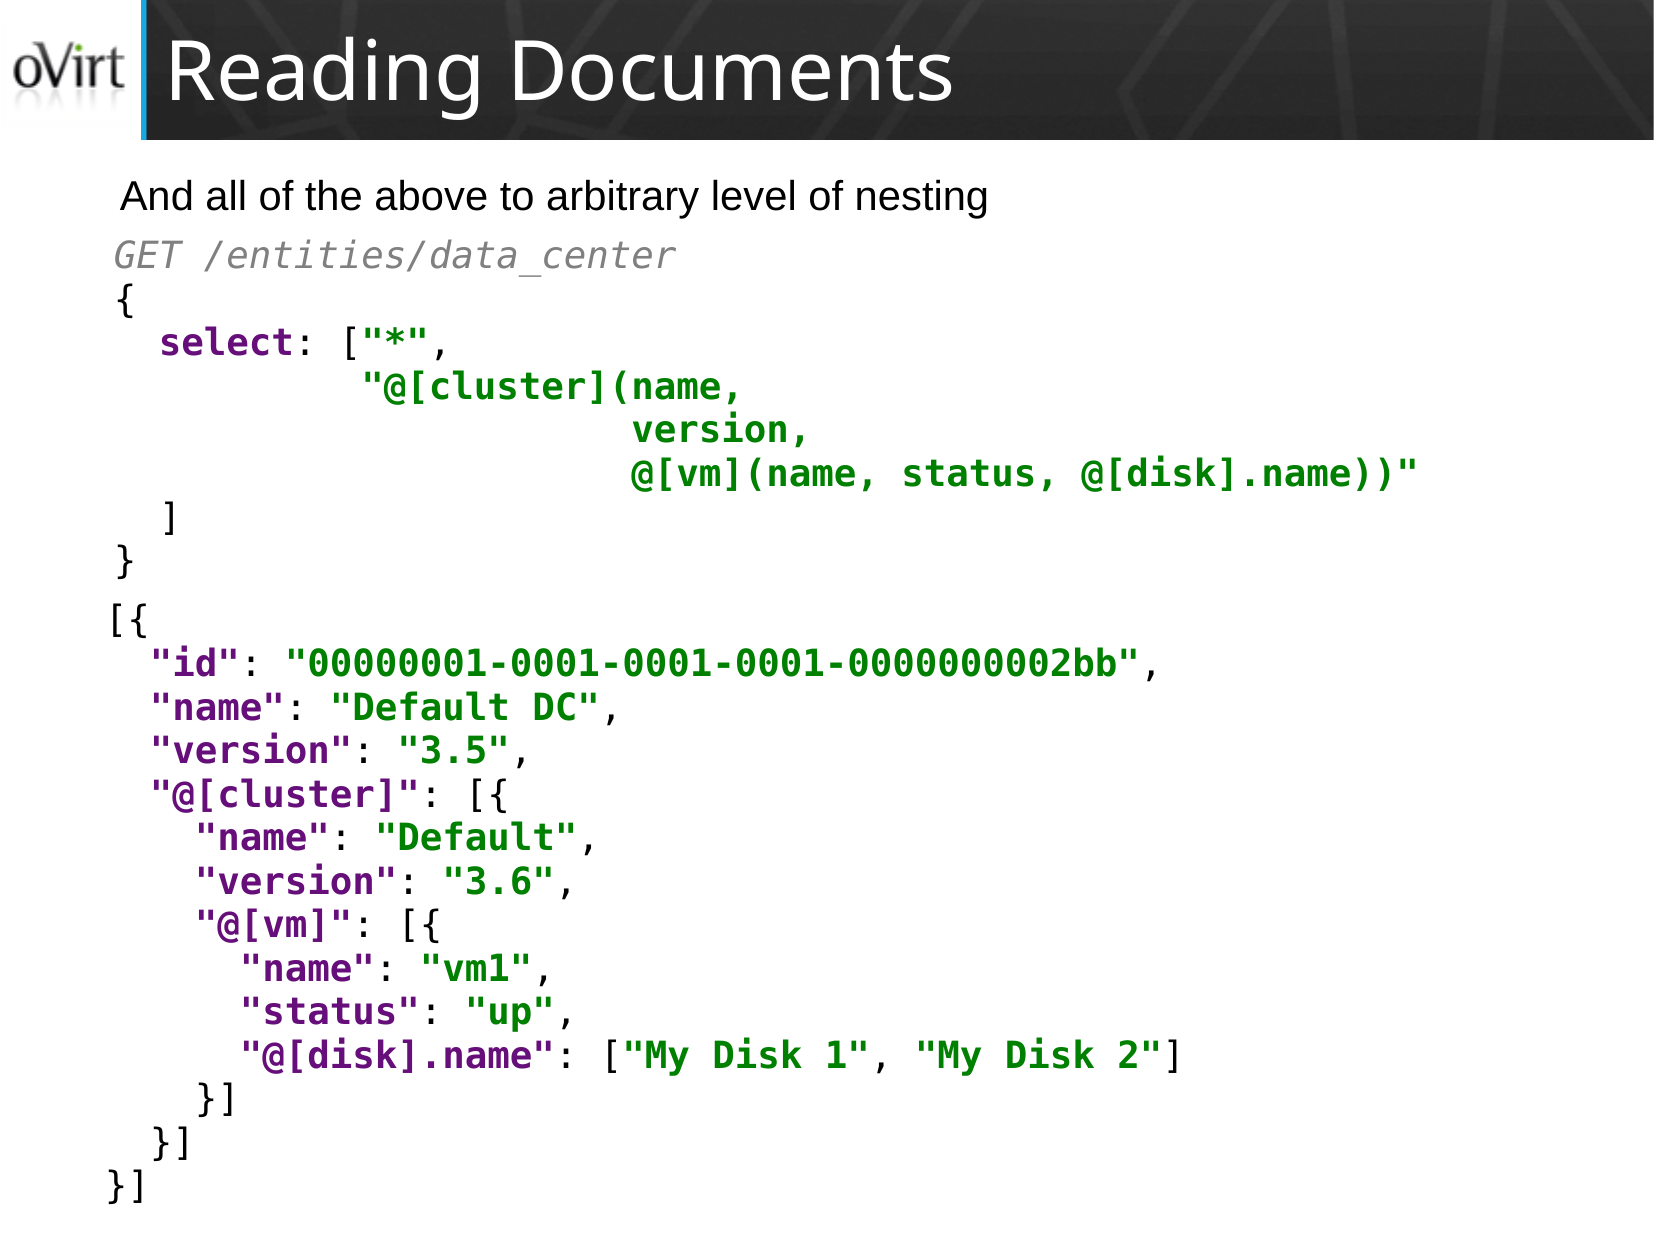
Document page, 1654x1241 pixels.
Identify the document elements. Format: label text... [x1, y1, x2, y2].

text_box [{ "id": "00000001-0001-0001-0001-0000000002bb", "name": "Default DC", "version": "3.5", "@[cluster]": [{ "name": "Default", "version": "3.6", "@[vm]": [{ "name": "vm1", "status": "up", "@[disk].name": ["My Disk 1", "My Disk 2"] }] }] }] [90, 590, 1546, 1216]
title Reading Documents [164, 18, 1653, 119]
picture [0, 0, 1654, 140]
text_box GET /entities/data_center { select: ["*", "@[cluster](name, version, @[vm](name, status, @[disk].name))" ] } [99, 226, 1555, 590]
text_box And all of the above to arbitrary level of nesting [105, 165, 1004, 227]
